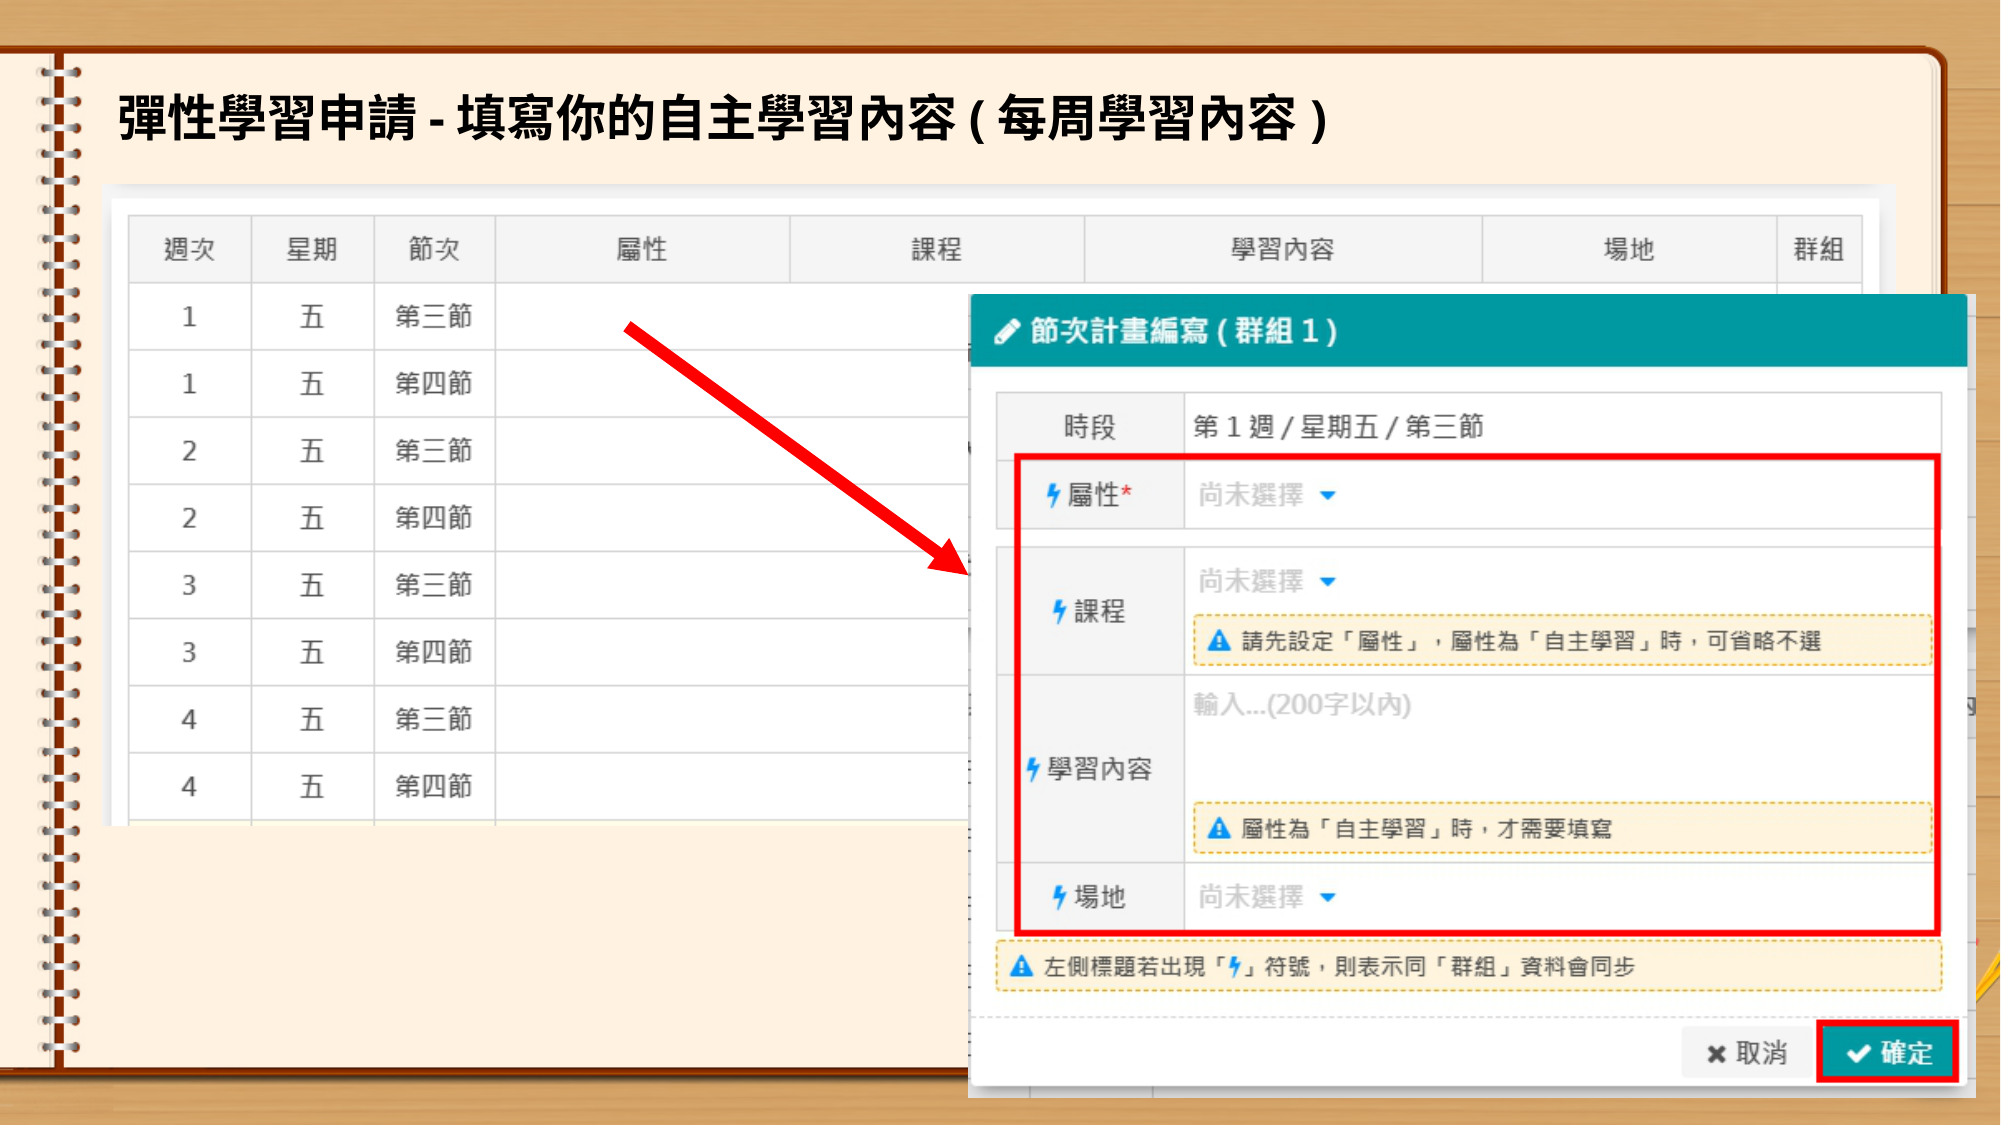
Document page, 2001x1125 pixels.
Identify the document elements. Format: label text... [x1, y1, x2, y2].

picture [0, 0, 2001, 1125]
text_box 彈性學習申請-填寫你的自主學習內容(每周學習內容) [102, 78, 1378, 154]
